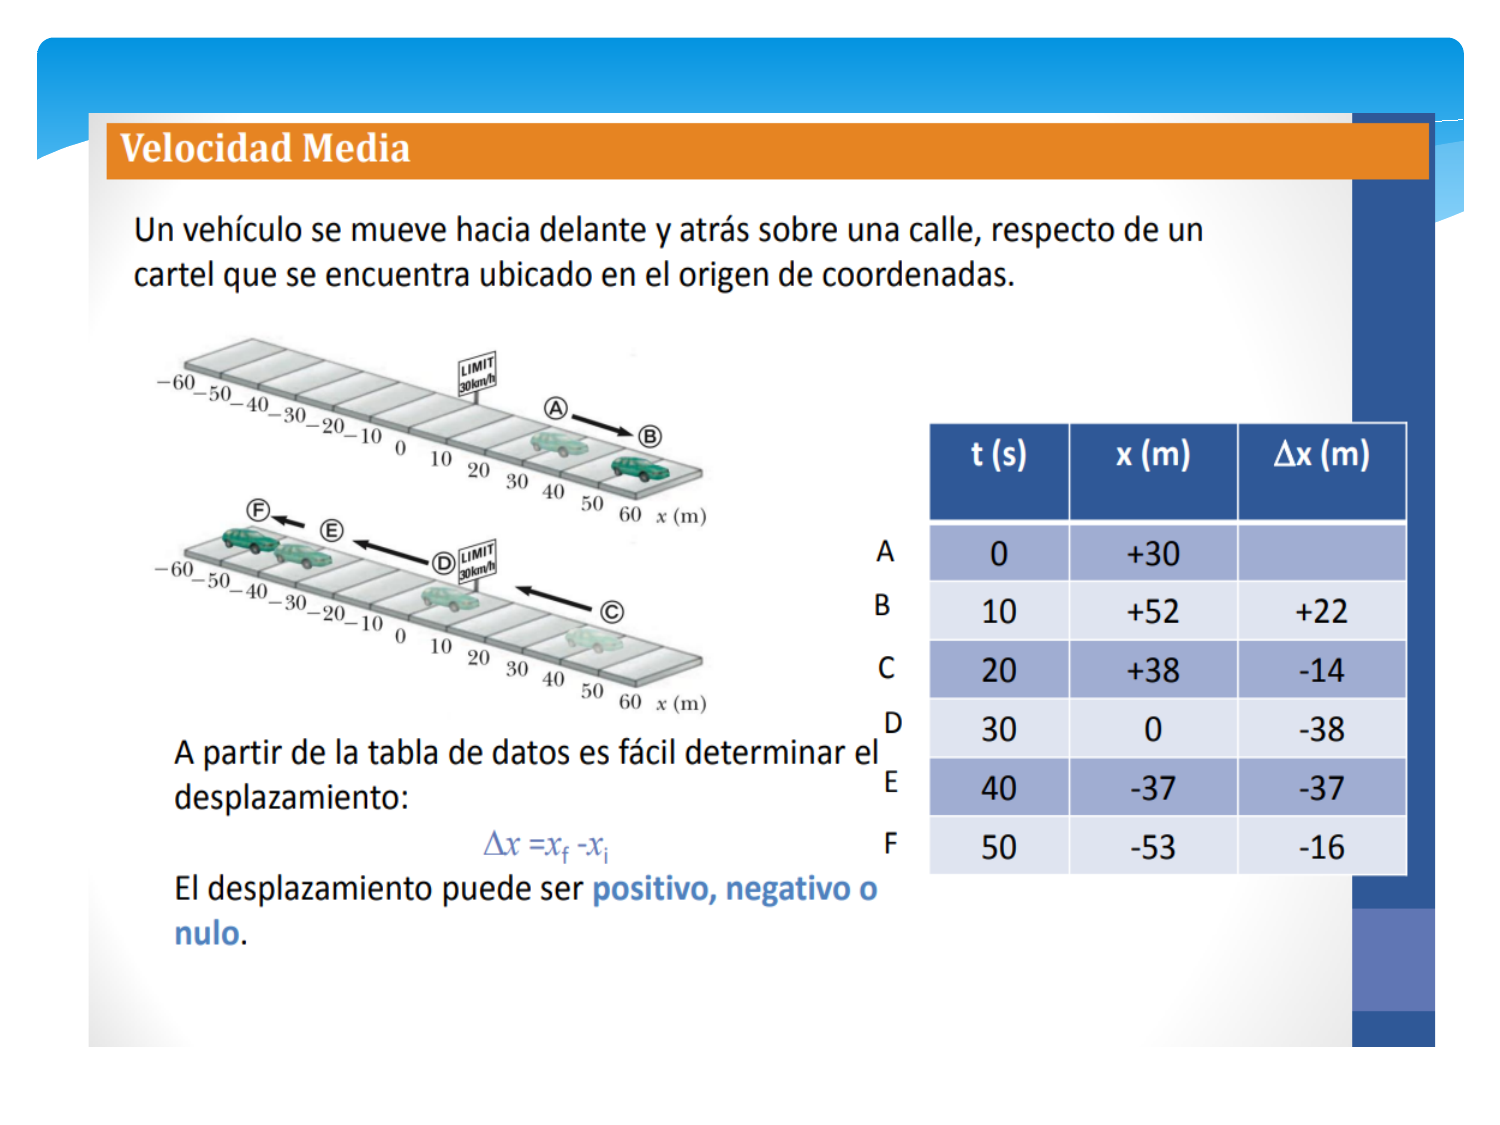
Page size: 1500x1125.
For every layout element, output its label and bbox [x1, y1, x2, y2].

picture [88, 113, 1436, 1047]
